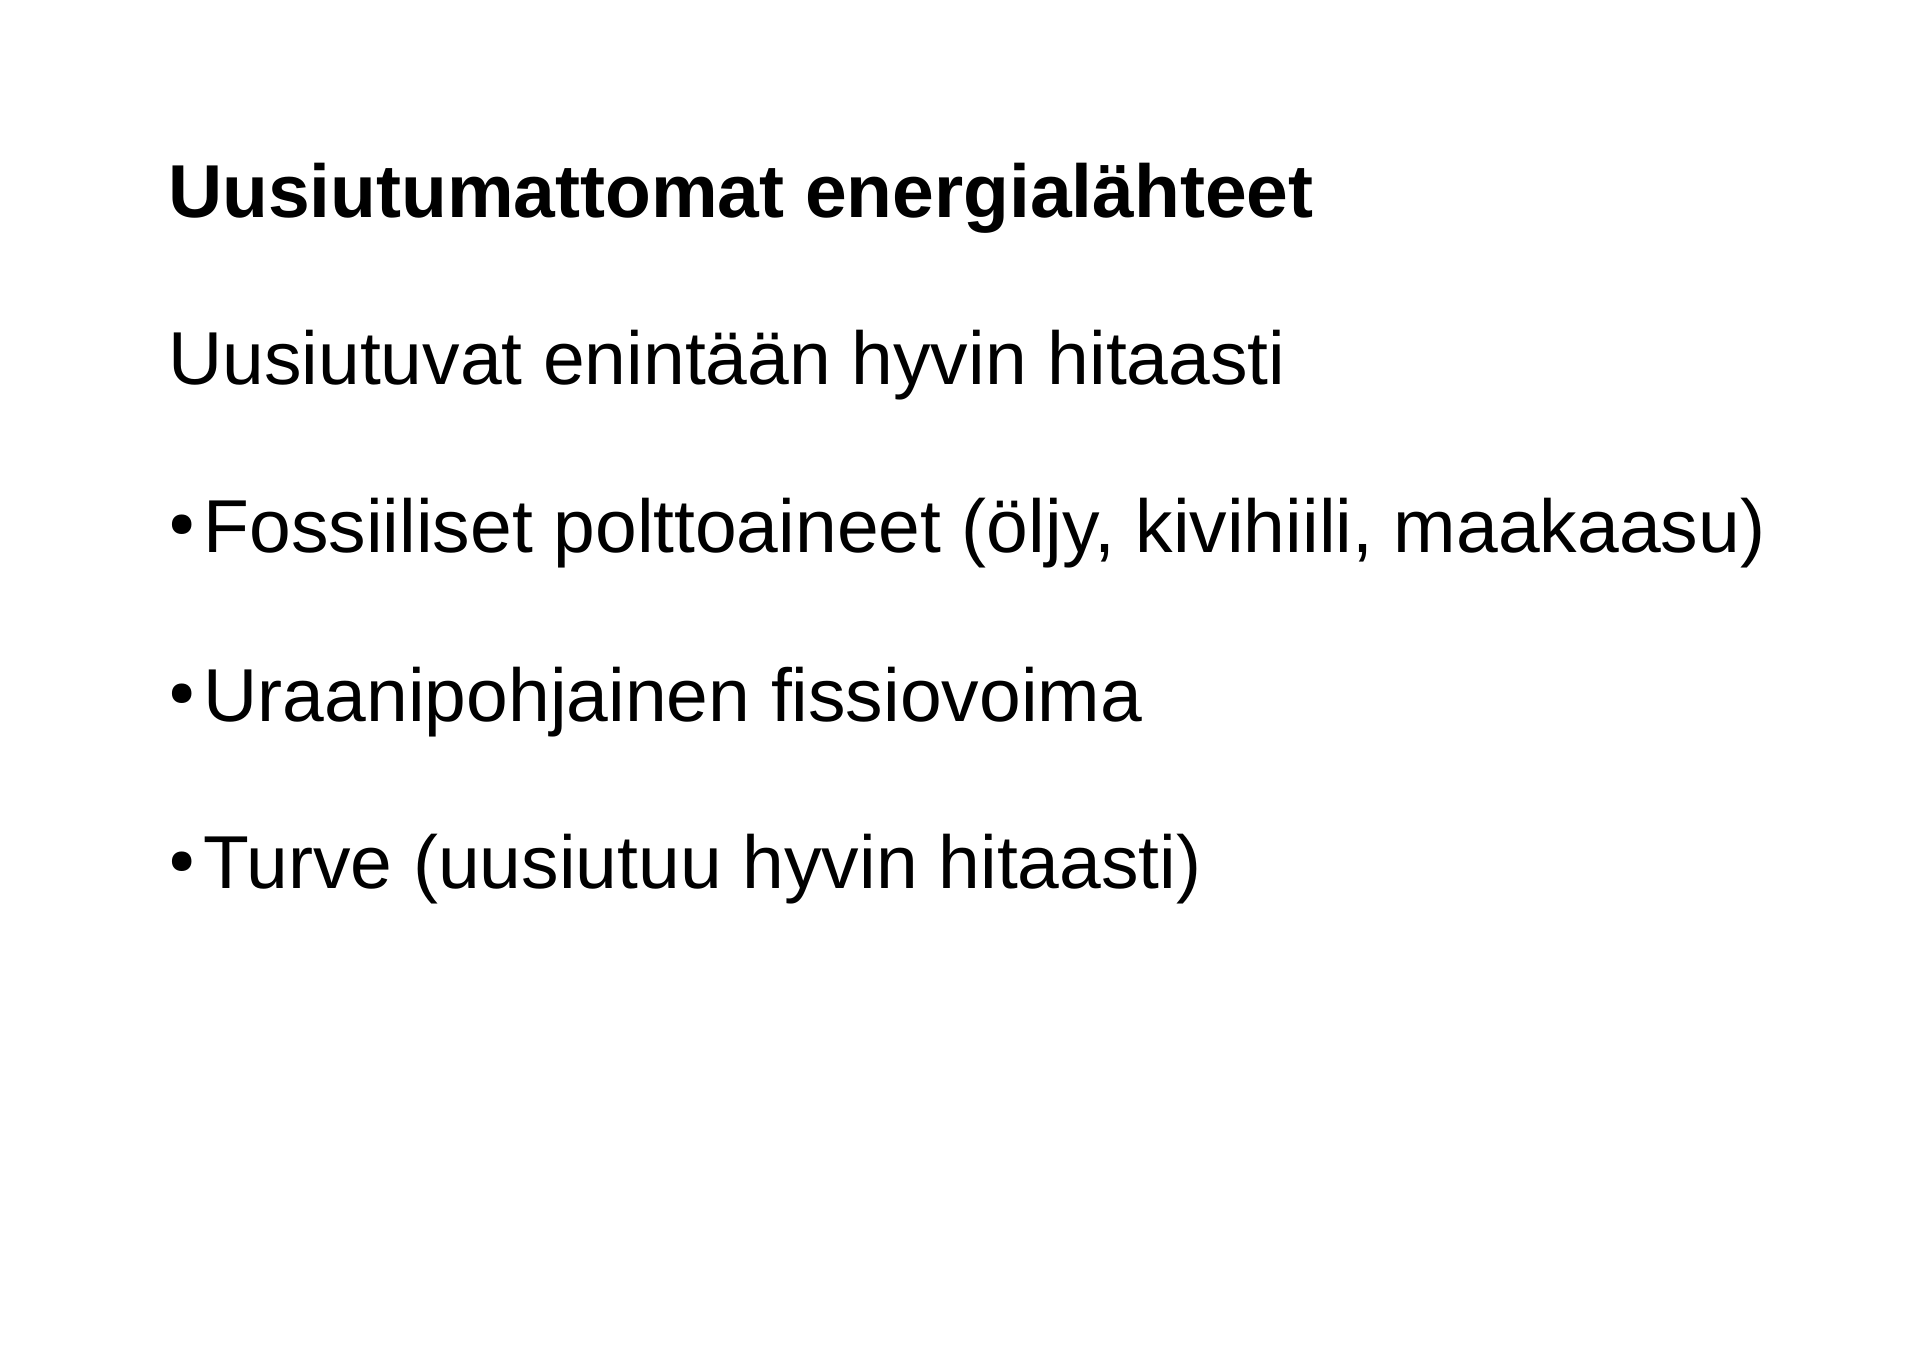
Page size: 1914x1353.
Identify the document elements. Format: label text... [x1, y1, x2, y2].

text_box Uusiutumattomat energialähteet Uusiutuvat enintään hyvin hitaasti Fossiiliset polttoaineet (öljy, kivihiili, maakaasu) Uraanipohjainen fissiovoima Turve (uusiutuu hyvin hitaasti) [153, 141, 1782, 1081]
